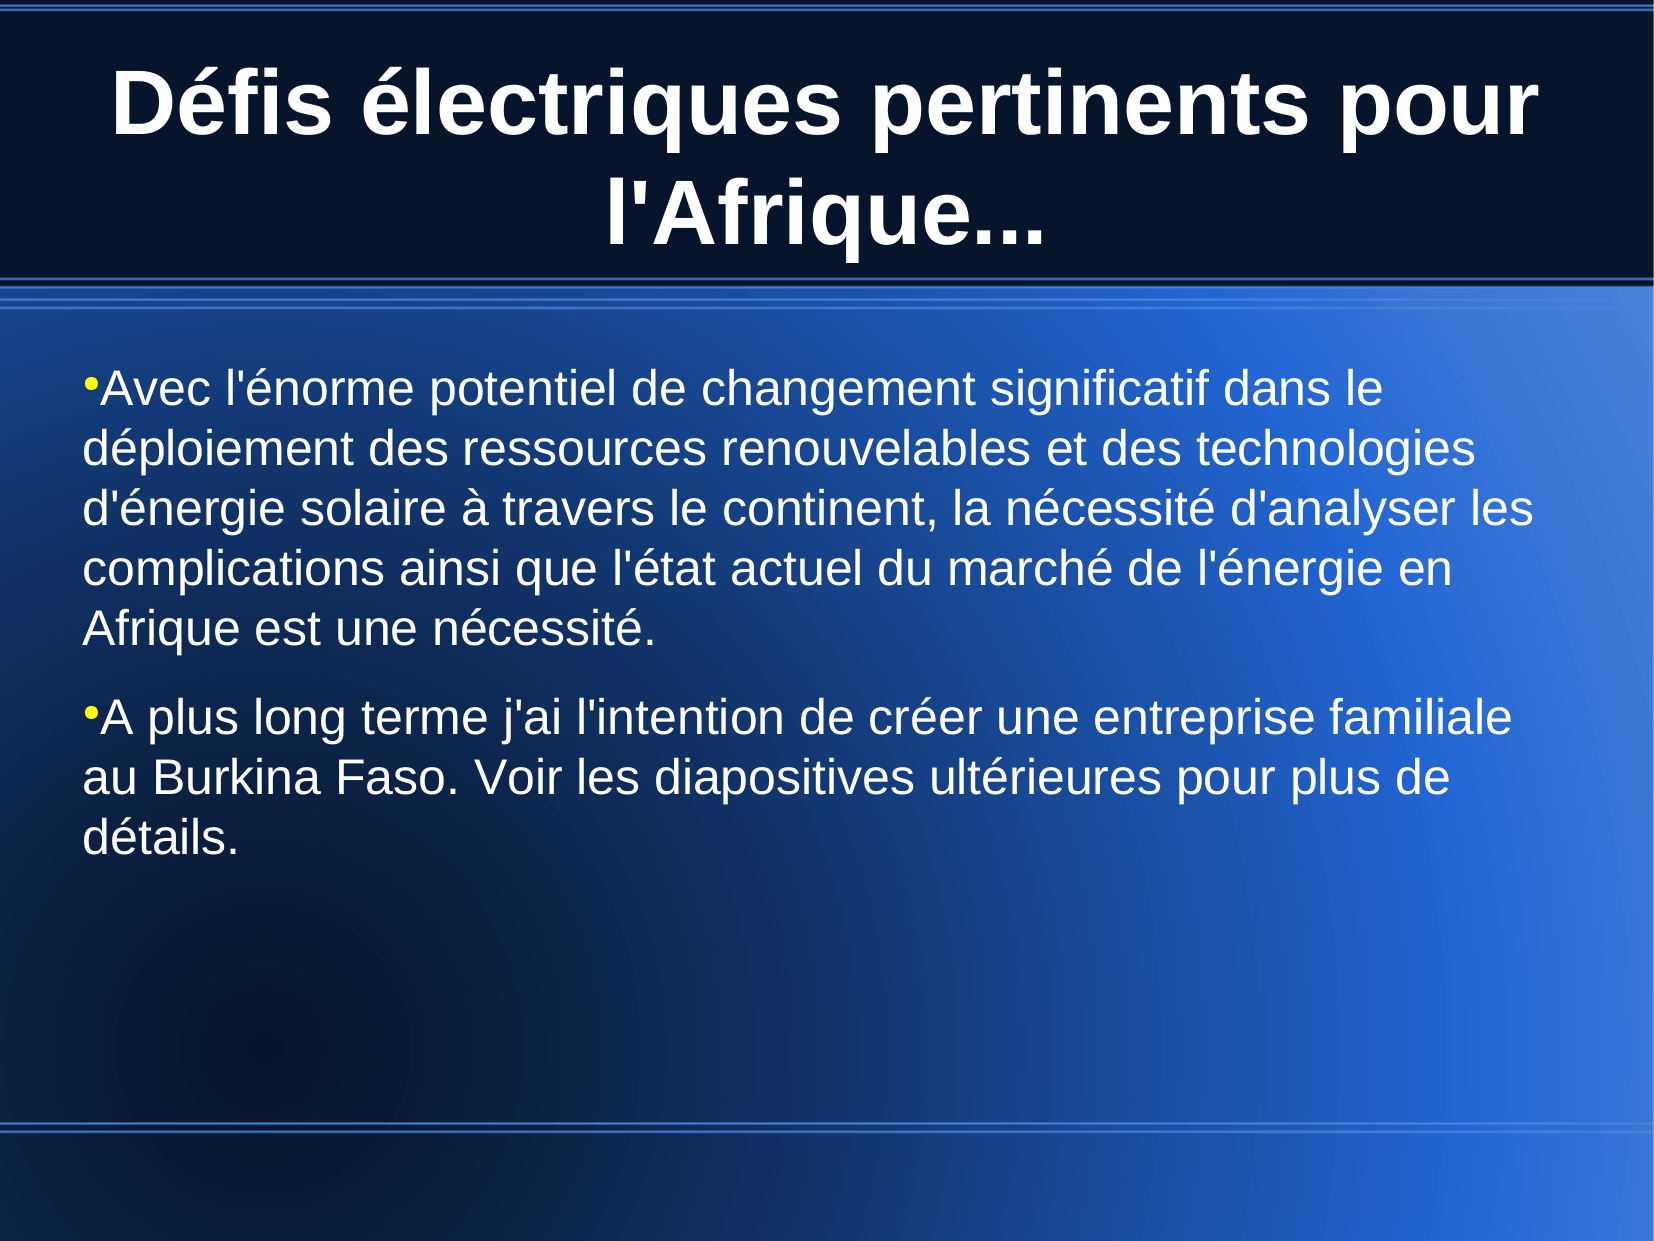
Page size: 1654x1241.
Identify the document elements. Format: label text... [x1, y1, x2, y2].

list Avec l'énorme potentiel de changement significatif dans le déploiement des ressources renouvelables et des technologies d'énergie solaire à travers le continent, la nécessité d'analyser les complications ainsi que l'état actuel du marché de l'énergie en Afrique est une nécessité. A plus long terme j'ai l'intention de créer une entreprise familiale au Burkina Faso. Voir les diapositives ultérieures pour plus de détails. [82, 355, 1571, 1058]
picture [0, 0, 1654, 1241]
title Défis électriques pertinents pour l'Afrique... [82, 42, 1571, 263]
